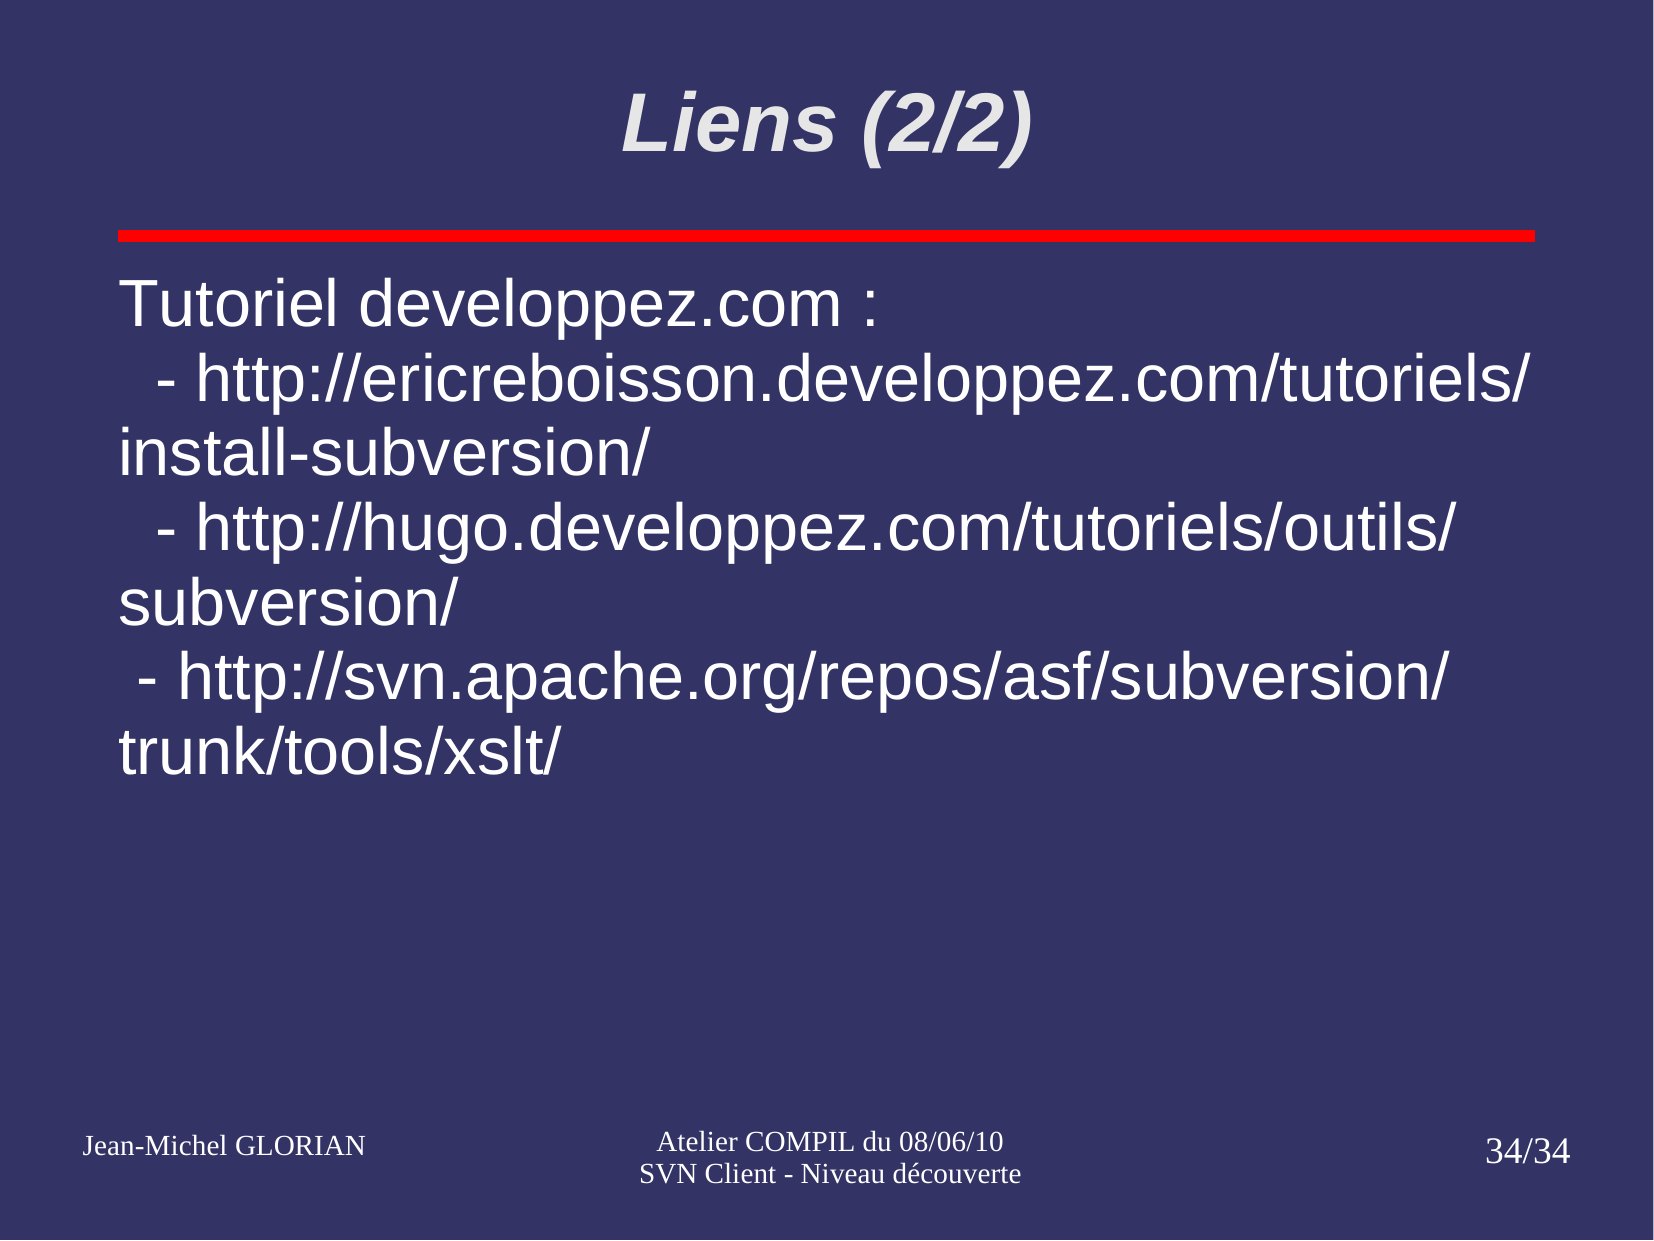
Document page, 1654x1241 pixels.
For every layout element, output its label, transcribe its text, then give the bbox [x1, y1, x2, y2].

list Tutoriel developpez.com : - http://ericreboisson.developpez.com/tutoriels/ install-subversion/ - http://hugo.developpez.com/tutoriels/outils/ subversion/ - http://svn.apache.org/repos/asf/subversion/ trunk/tools/xslt/ [118, 265, 1565, 1241]
title Liens (2/2) [121, 19, 1534, 227]
